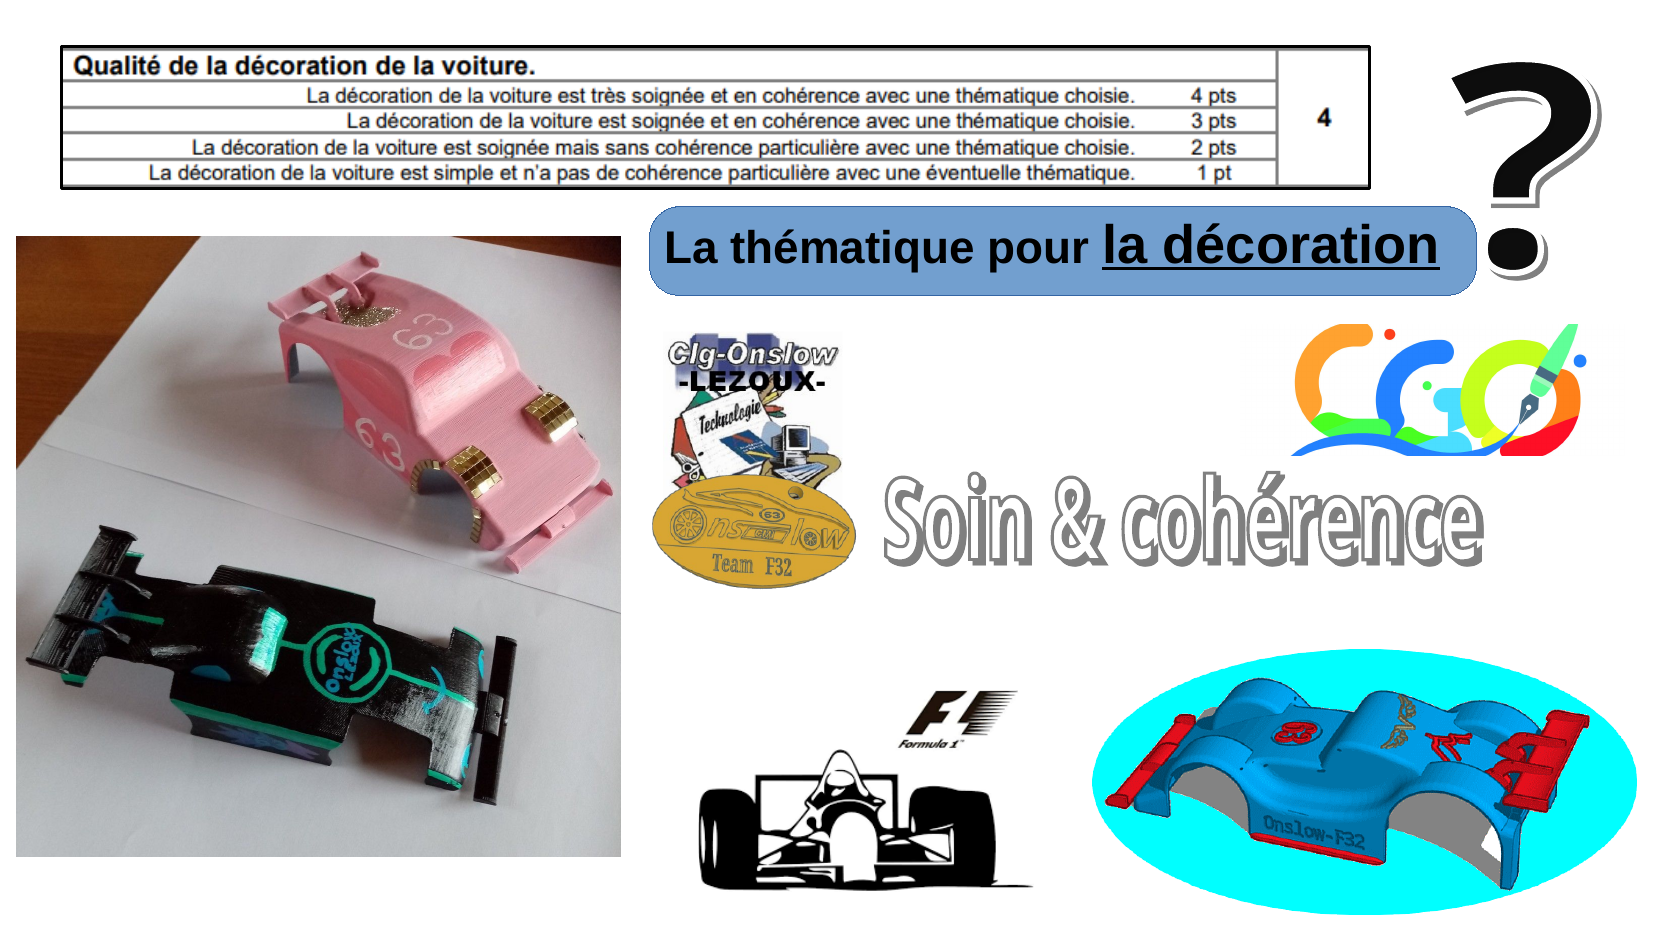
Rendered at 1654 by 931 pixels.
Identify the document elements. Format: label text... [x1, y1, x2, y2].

text_box Soin & cohérence [990, 496, 1027, 560]
text_box Soin & cohérence [1123, 496, 1154, 561]
text_box La thématique pour la décoration [649, 207, 1477, 296]
text_box Soin & cohérence [1204, 473, 1240, 560]
picture [1092, 649, 1637, 915]
text_box Soin & cohérence [1363, 496, 1399, 560]
text_box Soin & cohérence [1052, 477, 1102, 561]
text_box Soin & cohérence [1442, 496, 1478, 561]
text_box ? [1446, 59, 1595, 201]
text_box Soin & cohérence [1319, 496, 1355, 561]
picture [63, 48, 1368, 188]
text_box Soin & cohérence [1259, 472, 1279, 491]
text_box Soin & cohérence [1158, 496, 1196, 561]
text_box Soin & cohérence [1291, 496, 1317, 560]
picture [1240, 324, 1625, 456]
text_box Soin & cohérence [969, 497, 981, 560]
picture [16, 236, 621, 857]
text_box Soin & cohérence [924, 496, 962, 561]
text_box Soin & cohérence [885, 477, 919, 561]
text_box Soin & cohérence [1406, 496, 1438, 561]
picture [649, 328, 857, 591]
text_box Soin & cohérence [1248, 496, 1284, 561]
picture [698, 690, 1034, 892]
text_box ? [1484, 224, 1541, 274]
